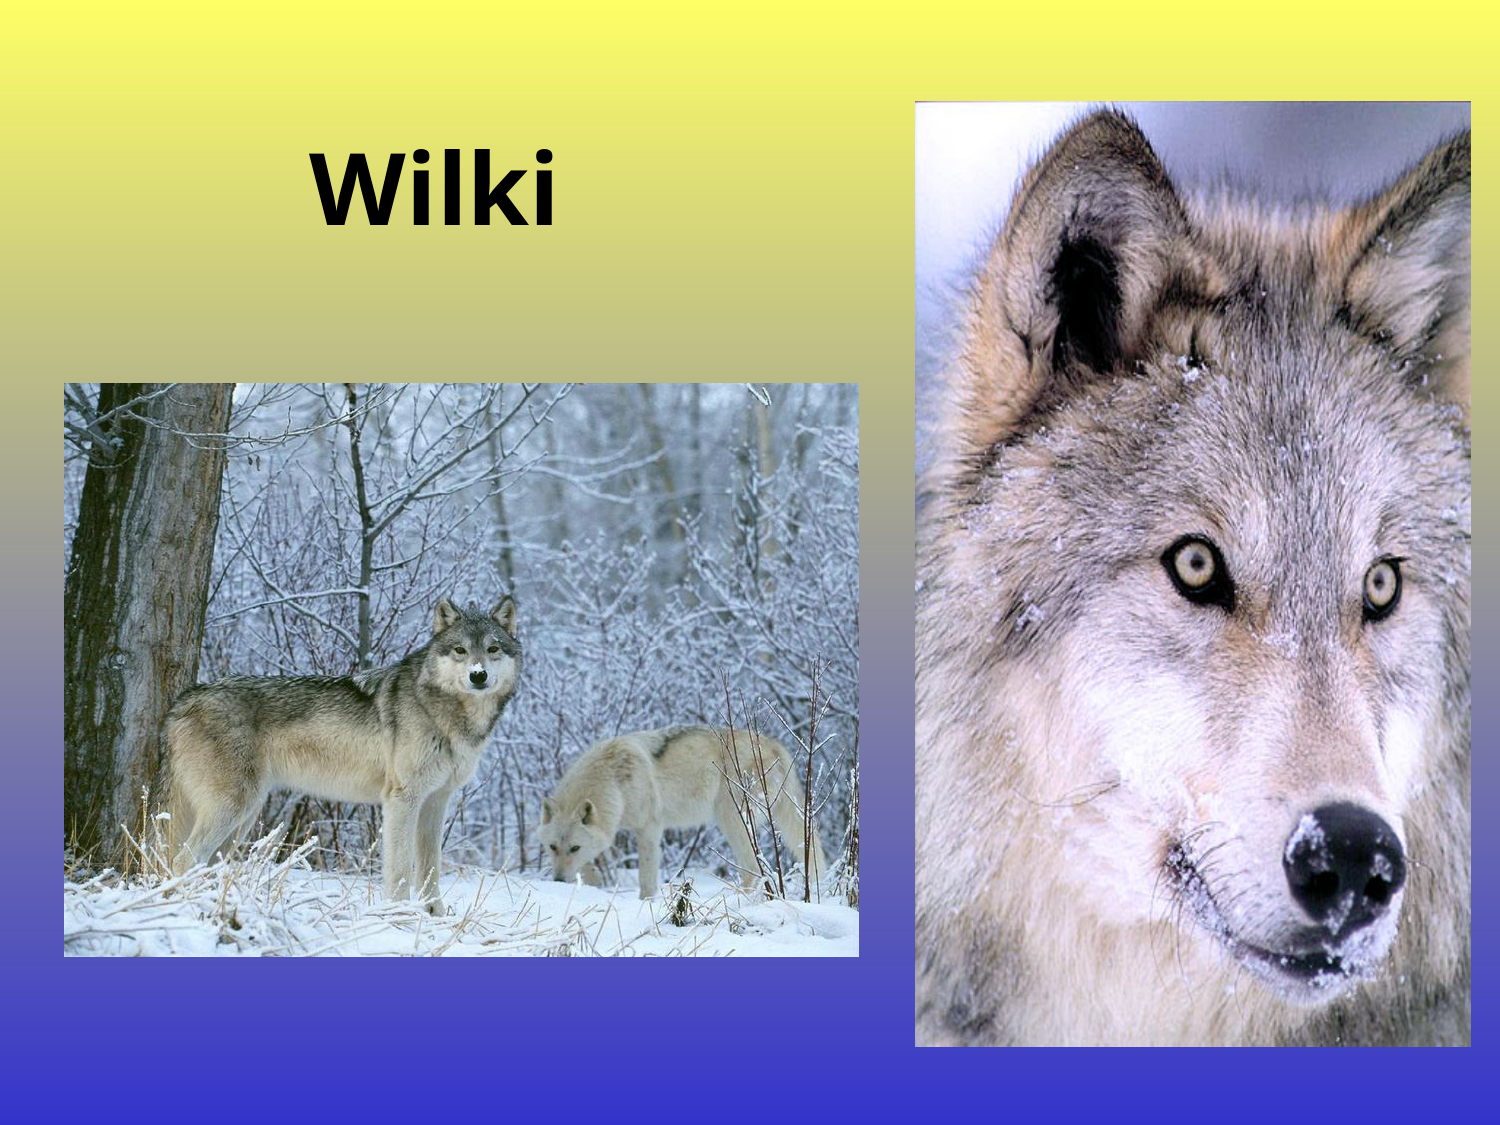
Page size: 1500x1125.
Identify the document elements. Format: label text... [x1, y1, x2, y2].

picture [915, 101, 1471, 1047]
text_box Wilki [295, 118, 621, 254]
picture [64, 383, 859, 957]
